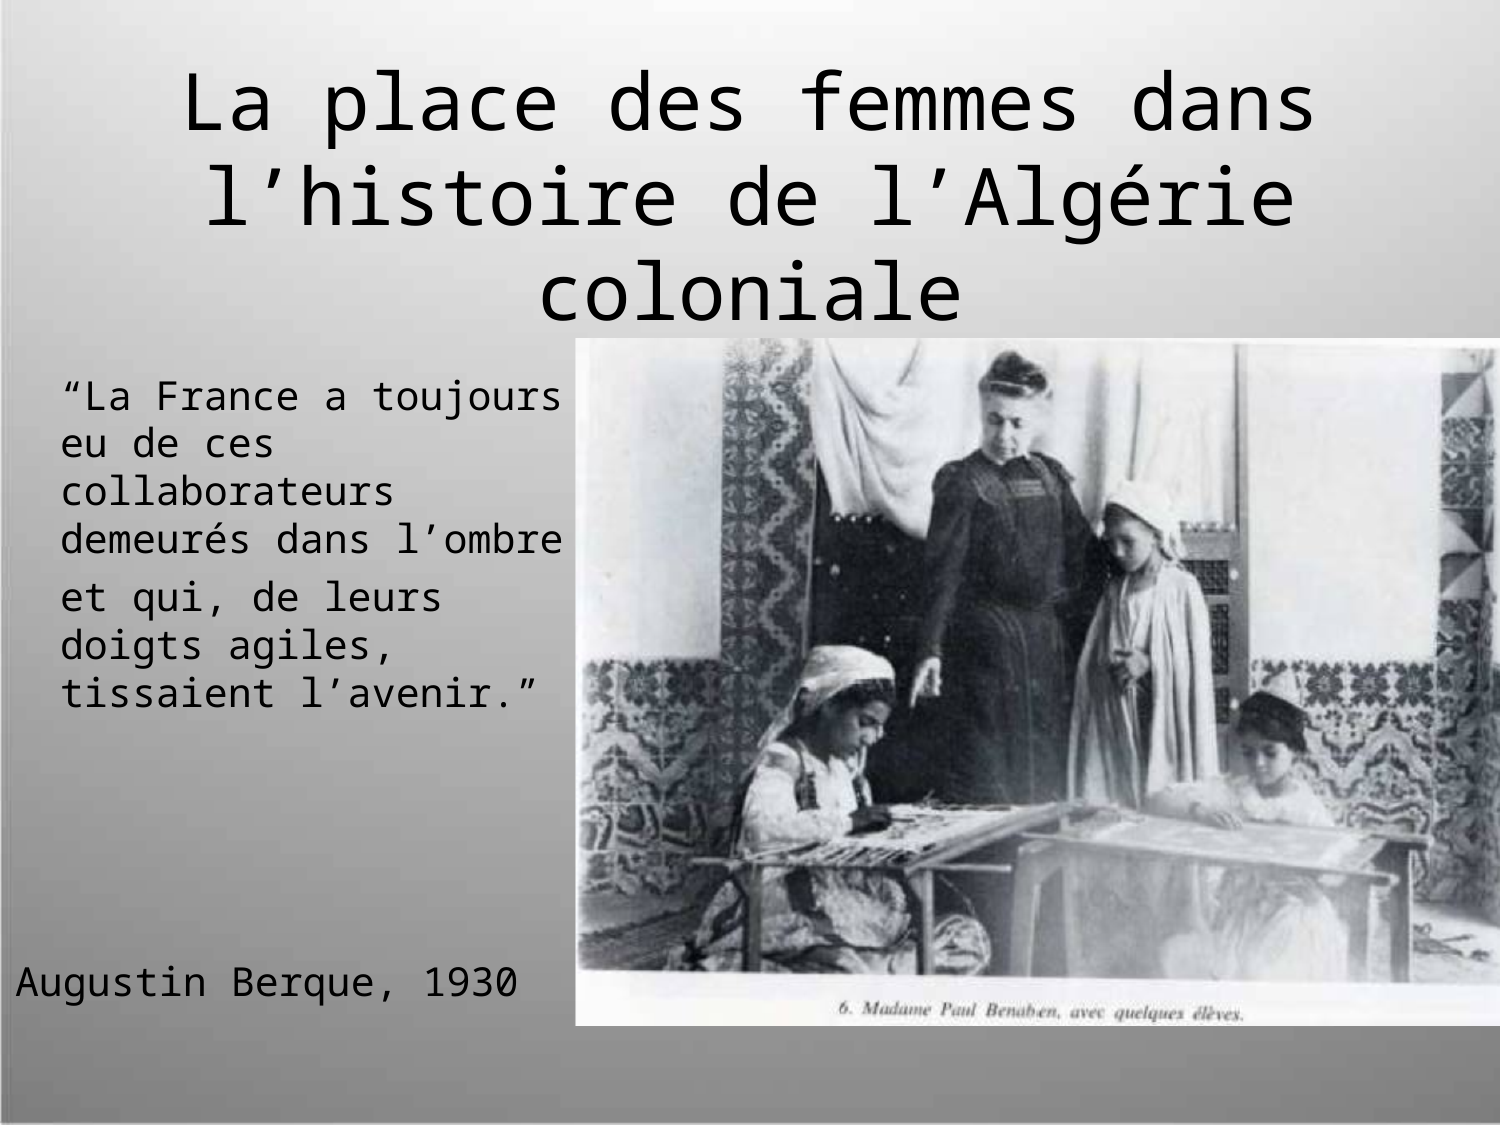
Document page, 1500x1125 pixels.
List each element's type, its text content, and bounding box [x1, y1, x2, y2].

picture [0, 0, 1500, 1125]
list “La France a toujours eu de ces collaborateurs demeurés dans l’ombre et qui, de leurs doigts agiles, tissaient l’avenir.” Augustin Berque, 1930 [0, 362, 575, 1025]
title La place des femmes dans l’histoire de l’Algérie coloniale [112, 99, 1388, 288]
